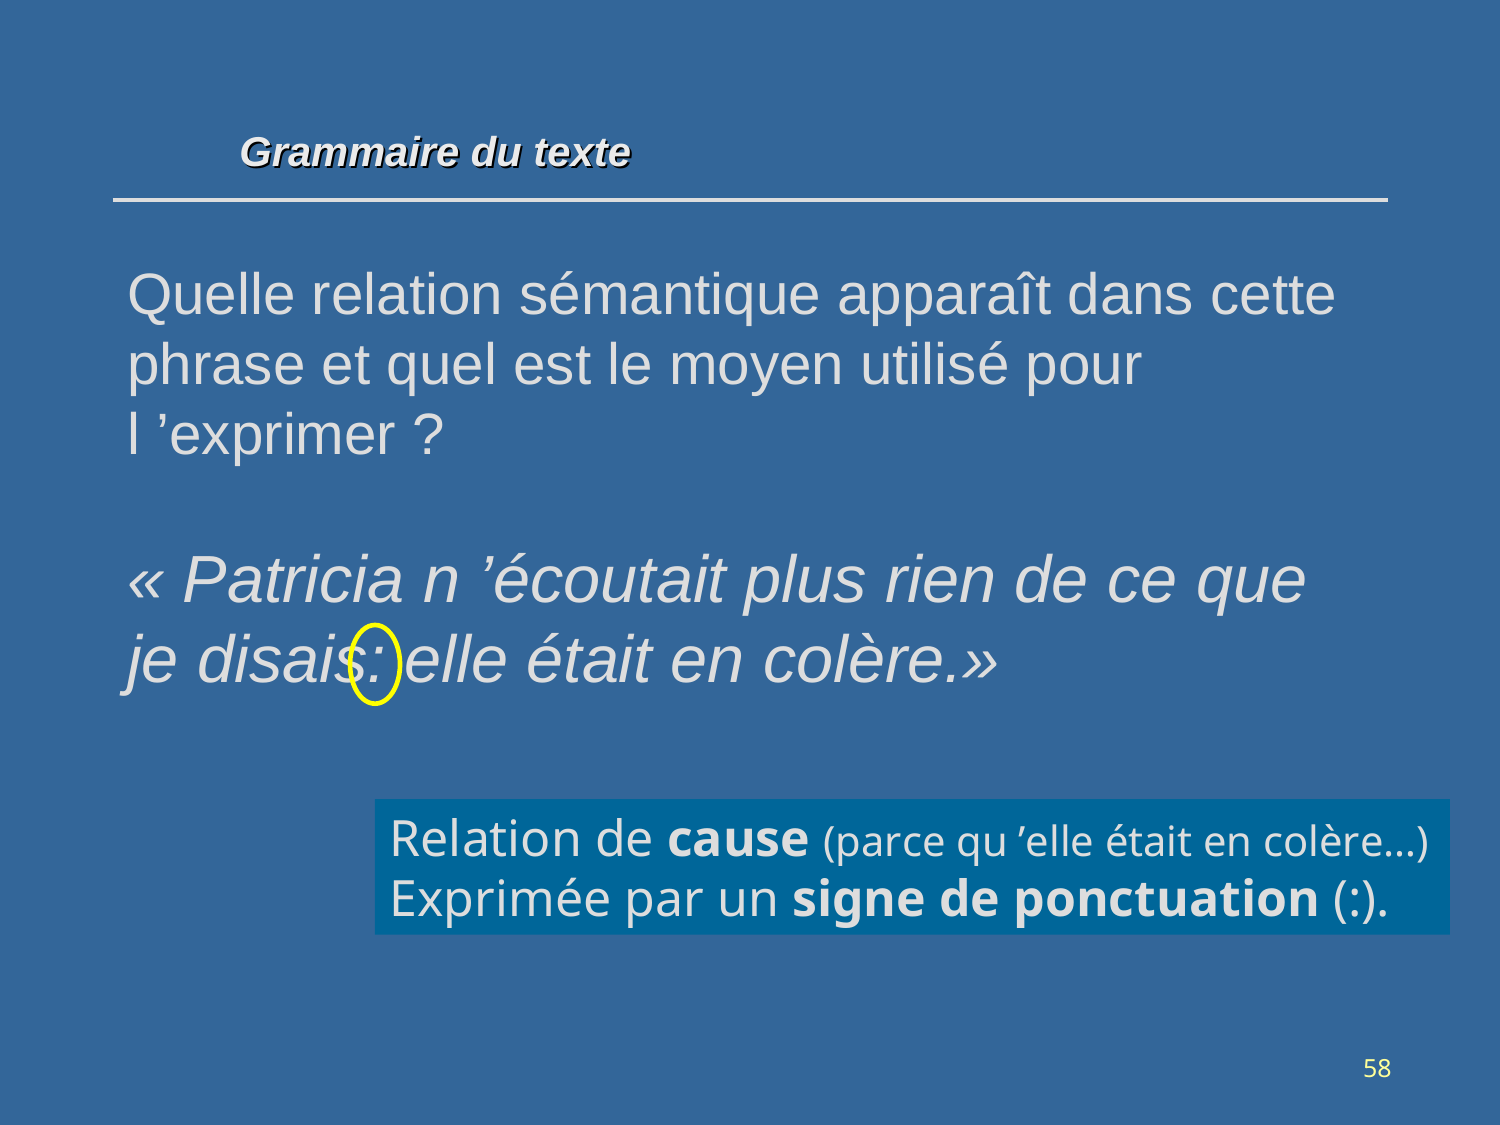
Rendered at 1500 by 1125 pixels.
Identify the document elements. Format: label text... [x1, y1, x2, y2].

text_box Grammaire du texte [224, 116, 647, 183]
text_box Relation de cause (parce qu ’elle était en colère…) Exprimée par un signe de ponctuation (:). [374, 799, 1450, 935]
text_box Quelle relation sémantique apparaît dans cette phrase et quel est le moyen utilisé pour l ’exprimer ? « Patricia n ’écoutait plus rien de ce que je disais: elle était en colère.» [112, 248, 1388, 704]
